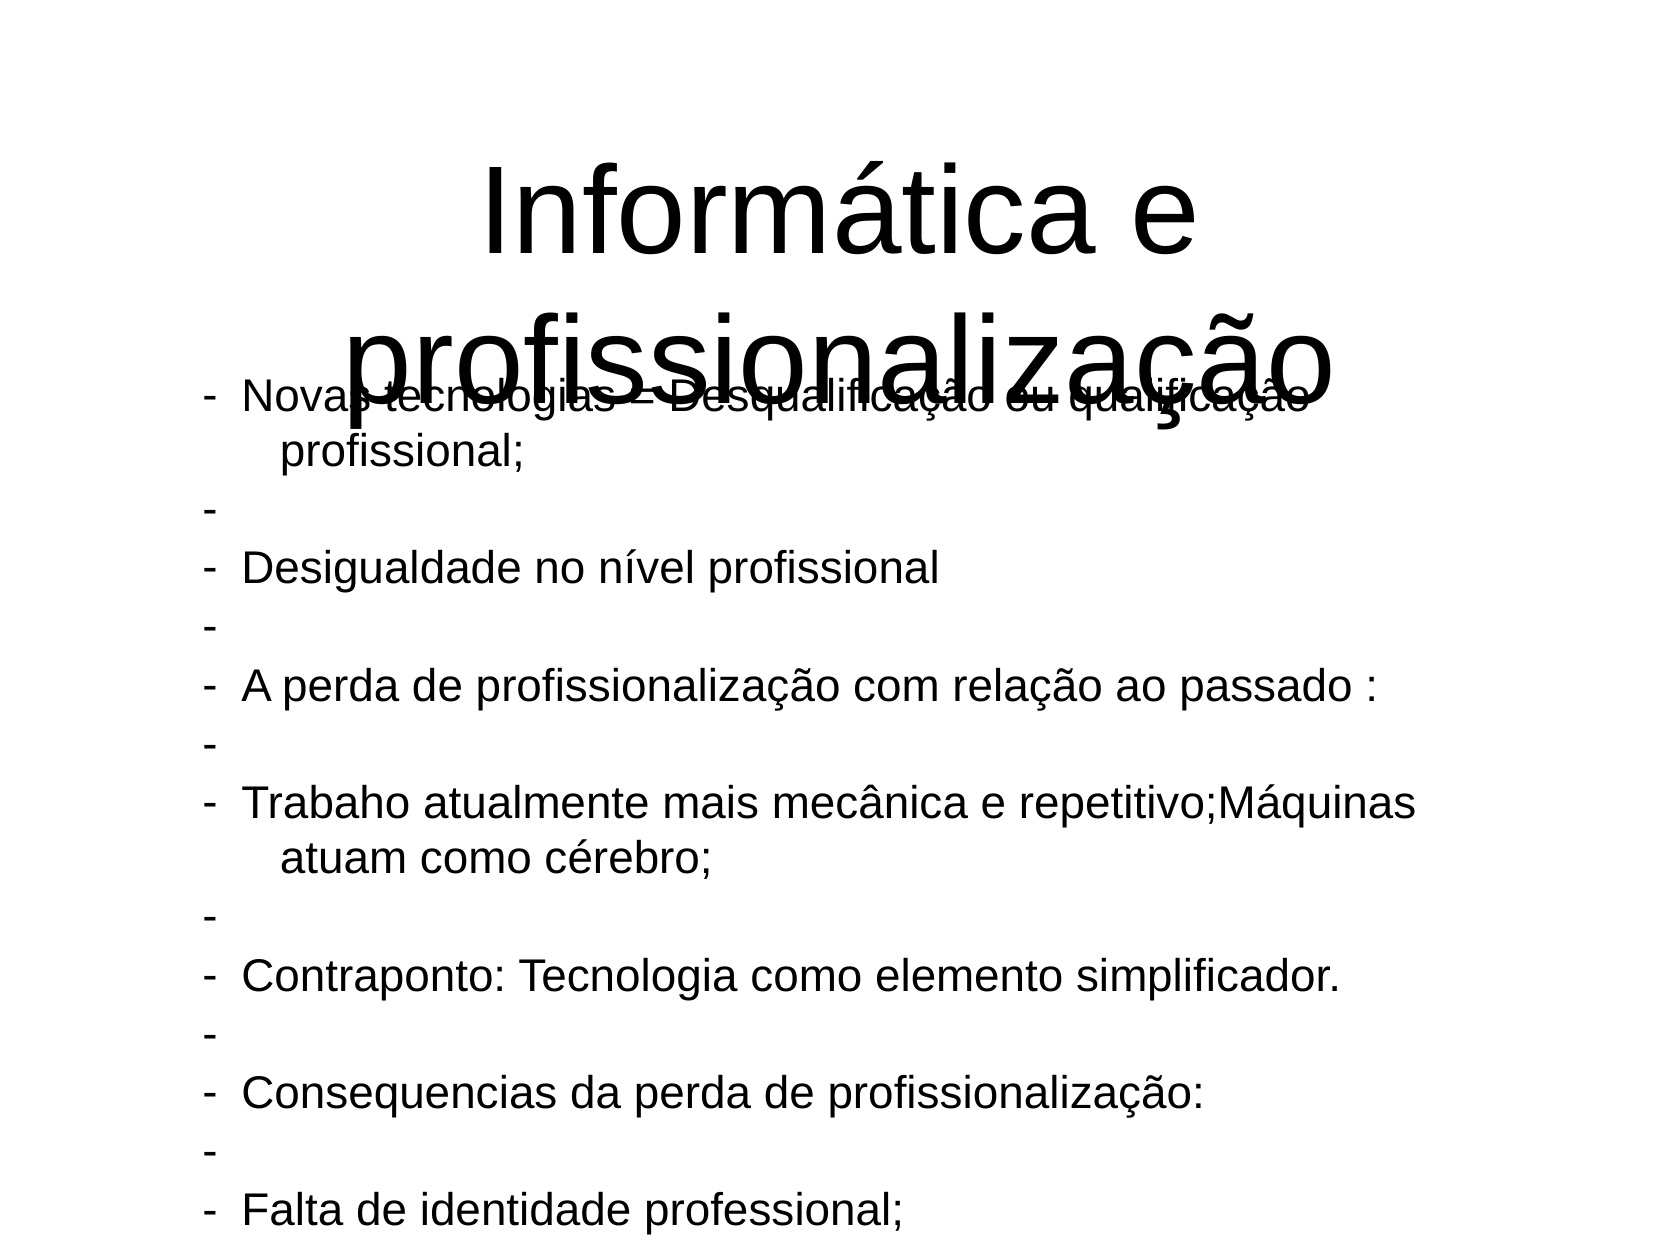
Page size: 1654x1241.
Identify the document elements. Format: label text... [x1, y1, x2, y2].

title Informática e profissionalização [101, 128, 1578, 297]
text_box Novas tecnologias = Desqualificação ou qualificação profissional; Desigualdade no nível profissional A perda de profissionalização com relação ao passado : Trabaho atualmente mais mecânica e repetitivo;Máquinas atuam como cérebro; Contraponto: Tecnologia como elemento simplificador. Consequencias da perda de profissionalização: Falta de identidade professional; experiência não é mais tão importante; [63, 302, 1519, 1241]
